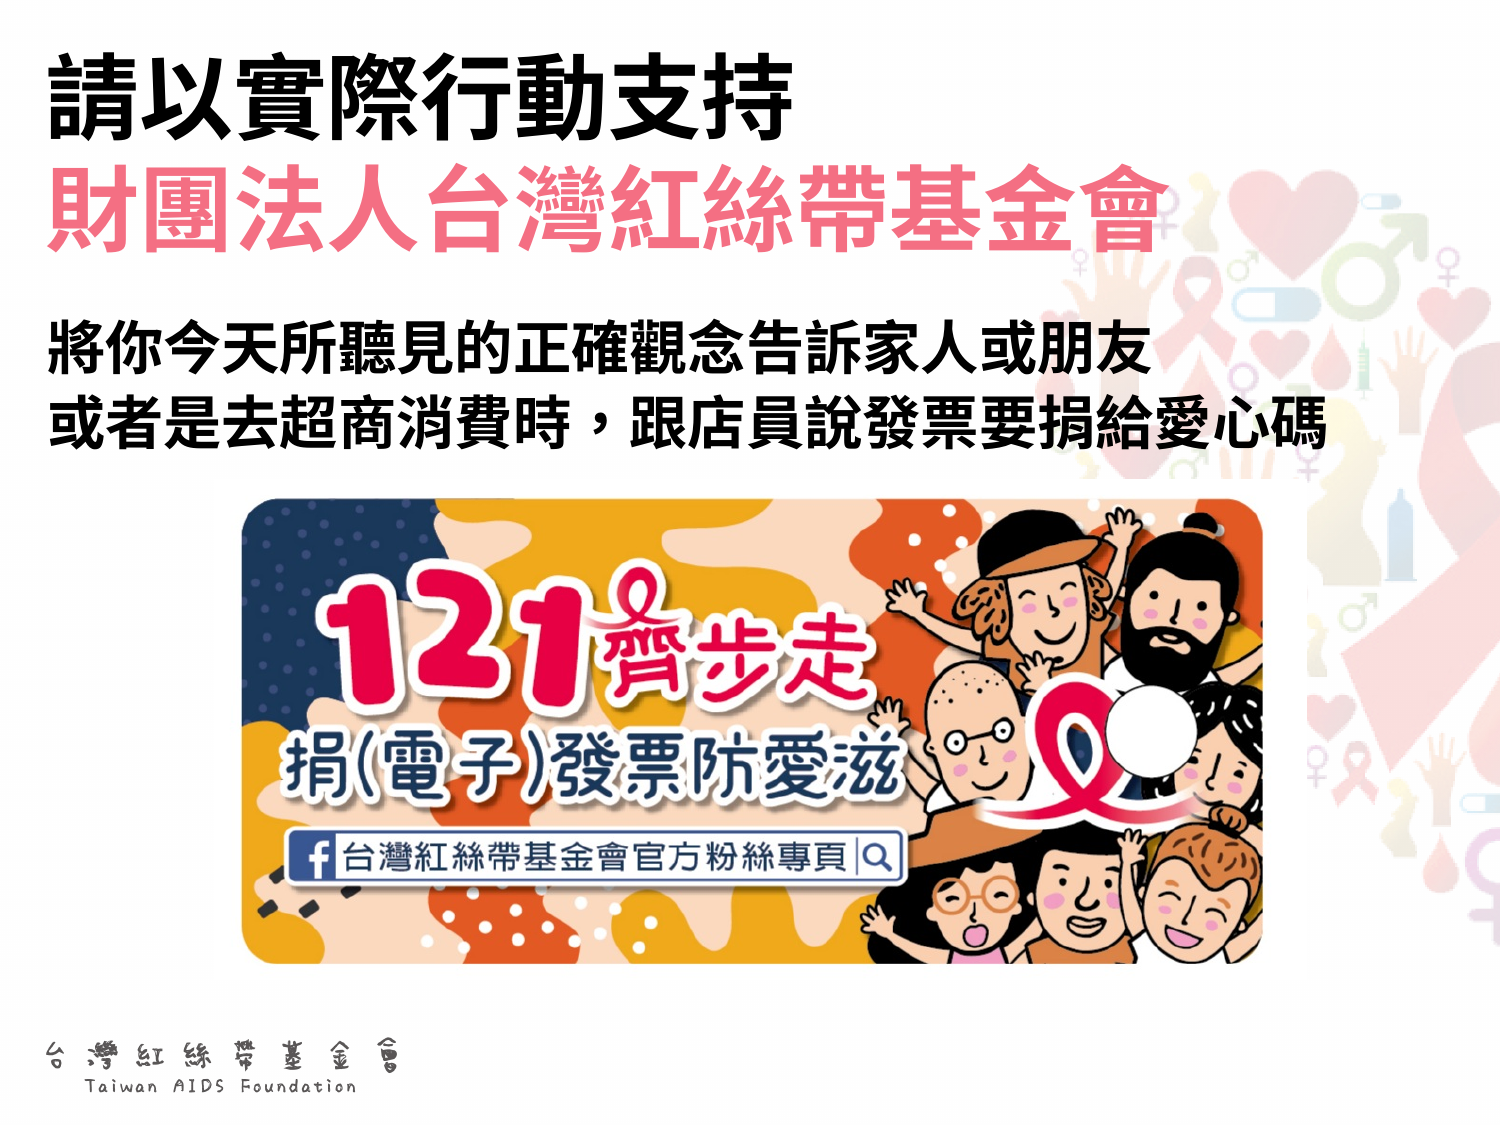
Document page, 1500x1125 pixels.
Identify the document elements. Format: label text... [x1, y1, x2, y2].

text_box 請以實際行動支持 財團法人台灣紅絲帶基金會 [30, 19, 1307, 282]
text_box 將你今天所聽見的正確觀念告訴家人或朋友 或者是去超商消費時，跟店員說發票要捐給愛心碼 [32, 312, 1471, 545]
picture [0, 0, 1500, 1125]
